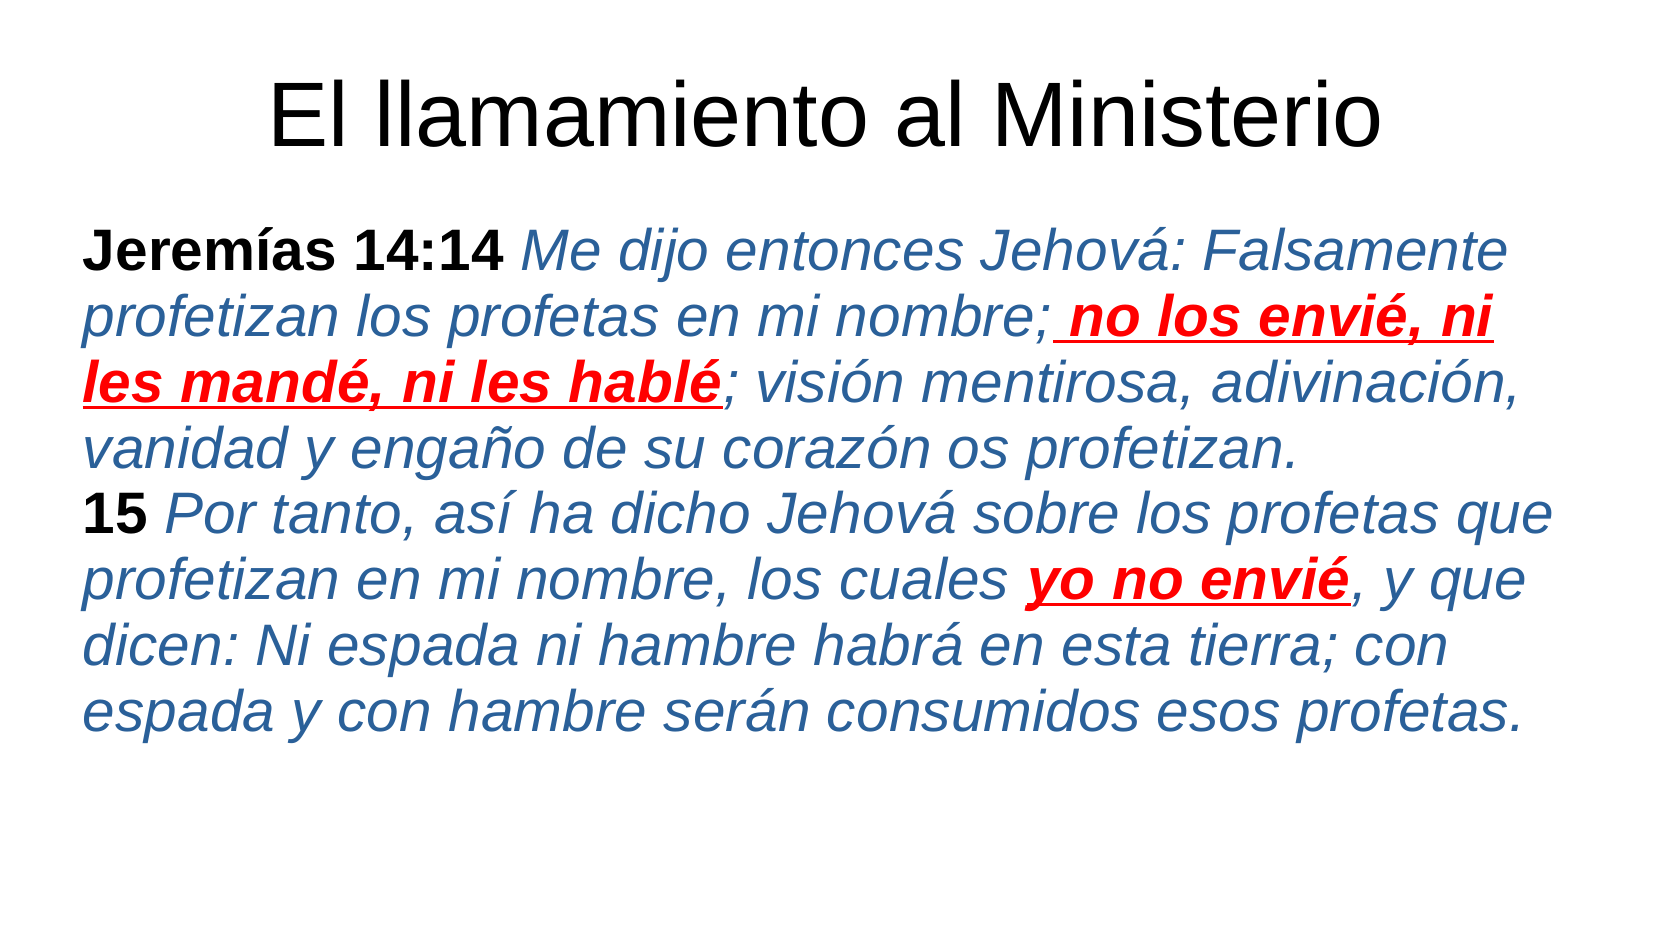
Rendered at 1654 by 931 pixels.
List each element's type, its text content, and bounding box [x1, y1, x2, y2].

list Jeremías 14:14 Me dijo entonces Jehová: Falsamente profetizan los profetas en mi nombre; no los envié, ni les mandé, ni les hablé; visión mentirosa, adivinación, vanidad y engaño de su corazón os profetizan. 15 Por tanto, así ha dicho Jehová sobre los profetas que profetizan en mi nombre, los cuales yo no envié, y que dicen: Ni espada ni hambre habrá en esta tierra; con espada y con hambre serán consumidos esos profetas. [82, 217, 1571, 758]
title El llamamiento al Ministerio [82, 37, 1571, 193]
